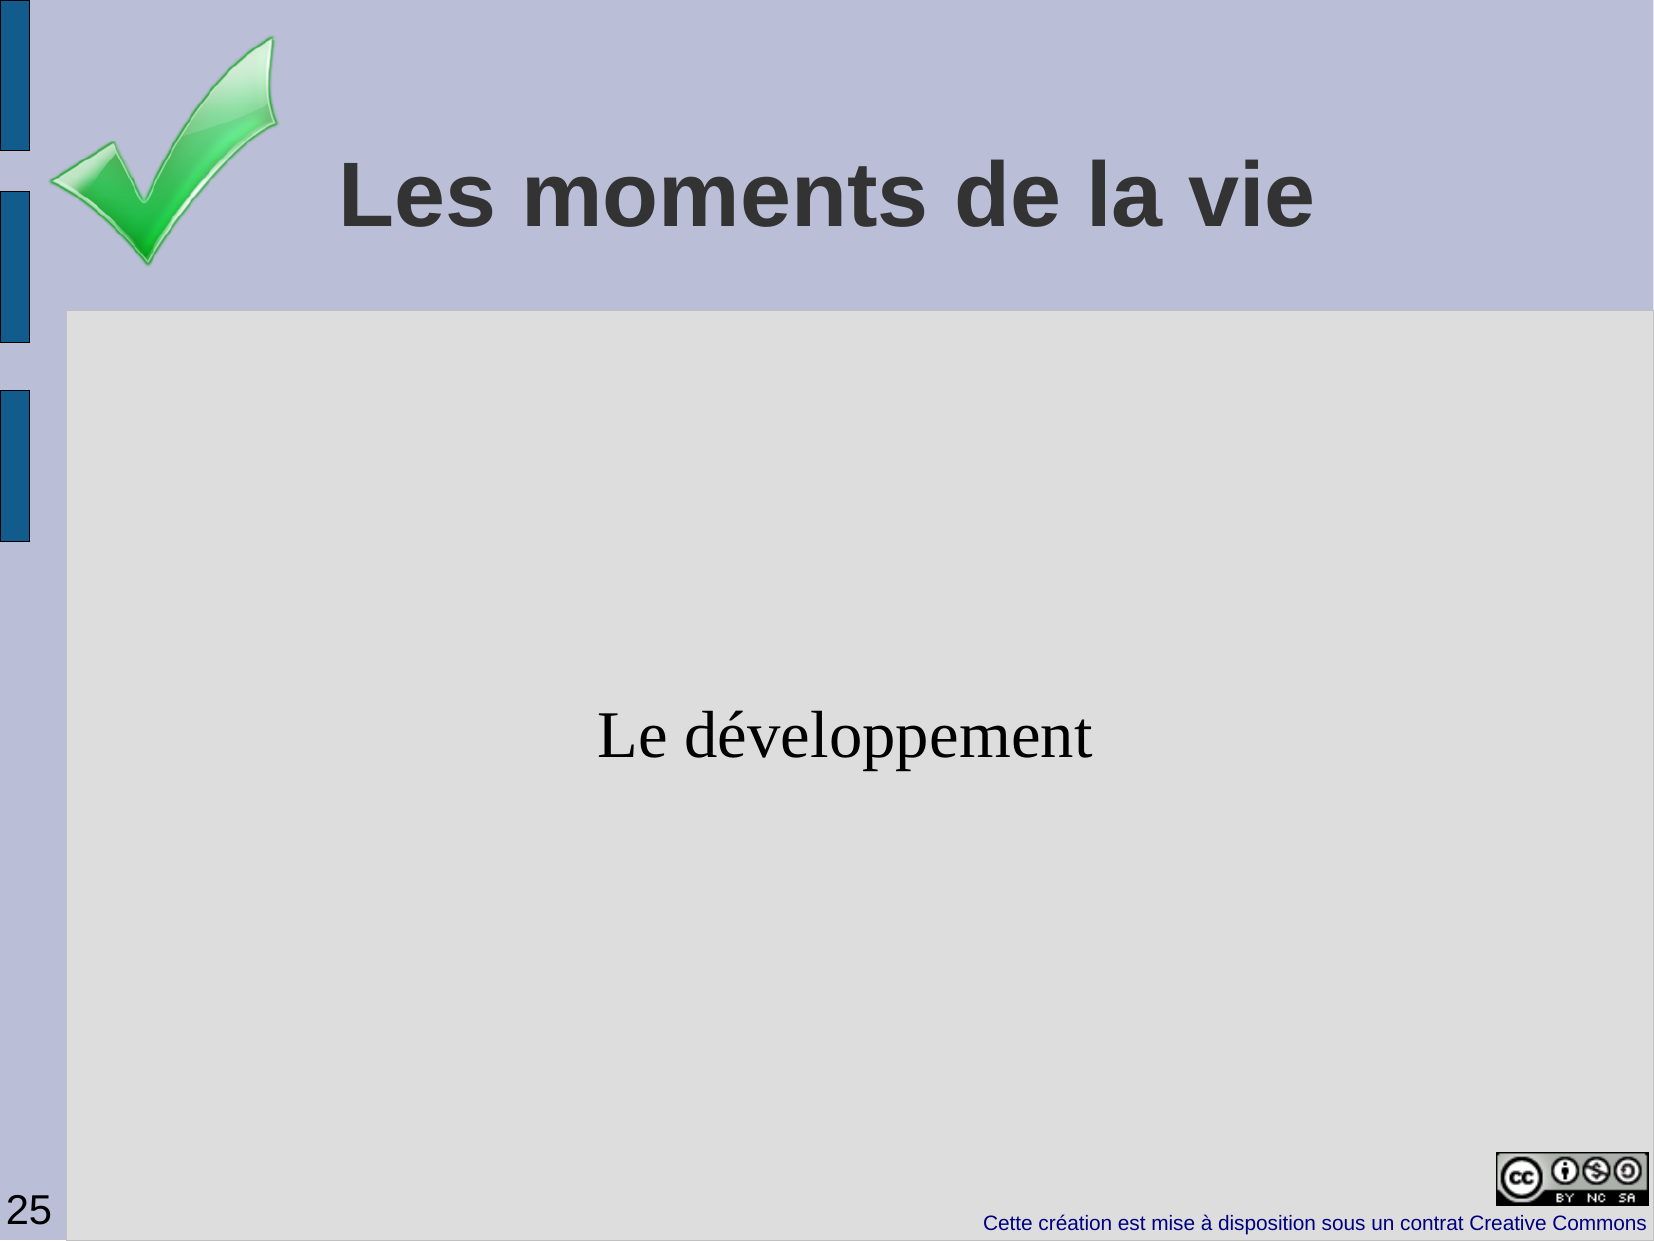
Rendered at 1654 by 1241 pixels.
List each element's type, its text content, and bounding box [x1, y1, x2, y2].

picture [1496, 1152, 1649, 1206]
subtitle Le développement [121, 344, 1534, 1127]
picture [41, 29, 284, 272]
title Les moments de la vie [121, 91, 1534, 299]
